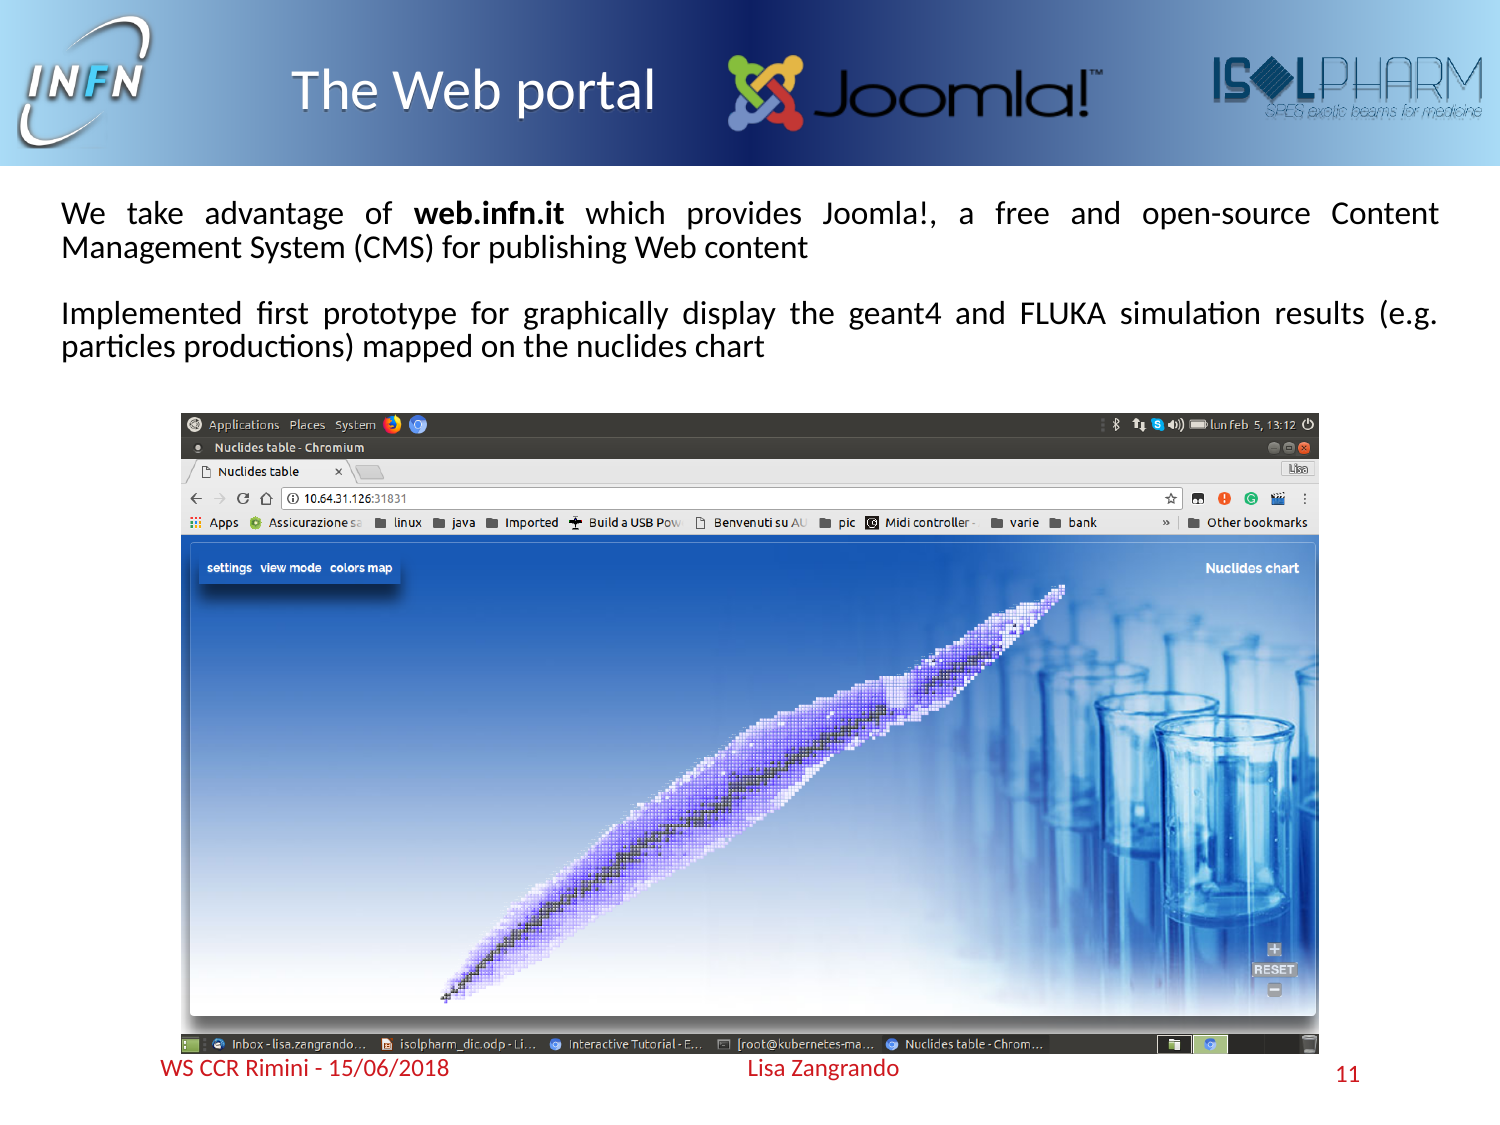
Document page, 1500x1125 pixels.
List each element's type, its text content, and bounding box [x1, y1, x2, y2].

title The Web portal [184, 39, 766, 151]
picture [181, 413, 1319, 1054]
picture [716, 51, 1111, 136]
picture [1211, 50, 1484, 121]
picture [17, 12, 156, 151]
text_box We take advantage of web.infn.it which provides Joomla!, a free and open-source Content Management System (CMS) for publishing Web content Implemented first prototype for graphically display the geant4 and FLUKA simulation results (e.g. particles productions) mapped on the nuclides chart [46, 192, 1455, 400]
